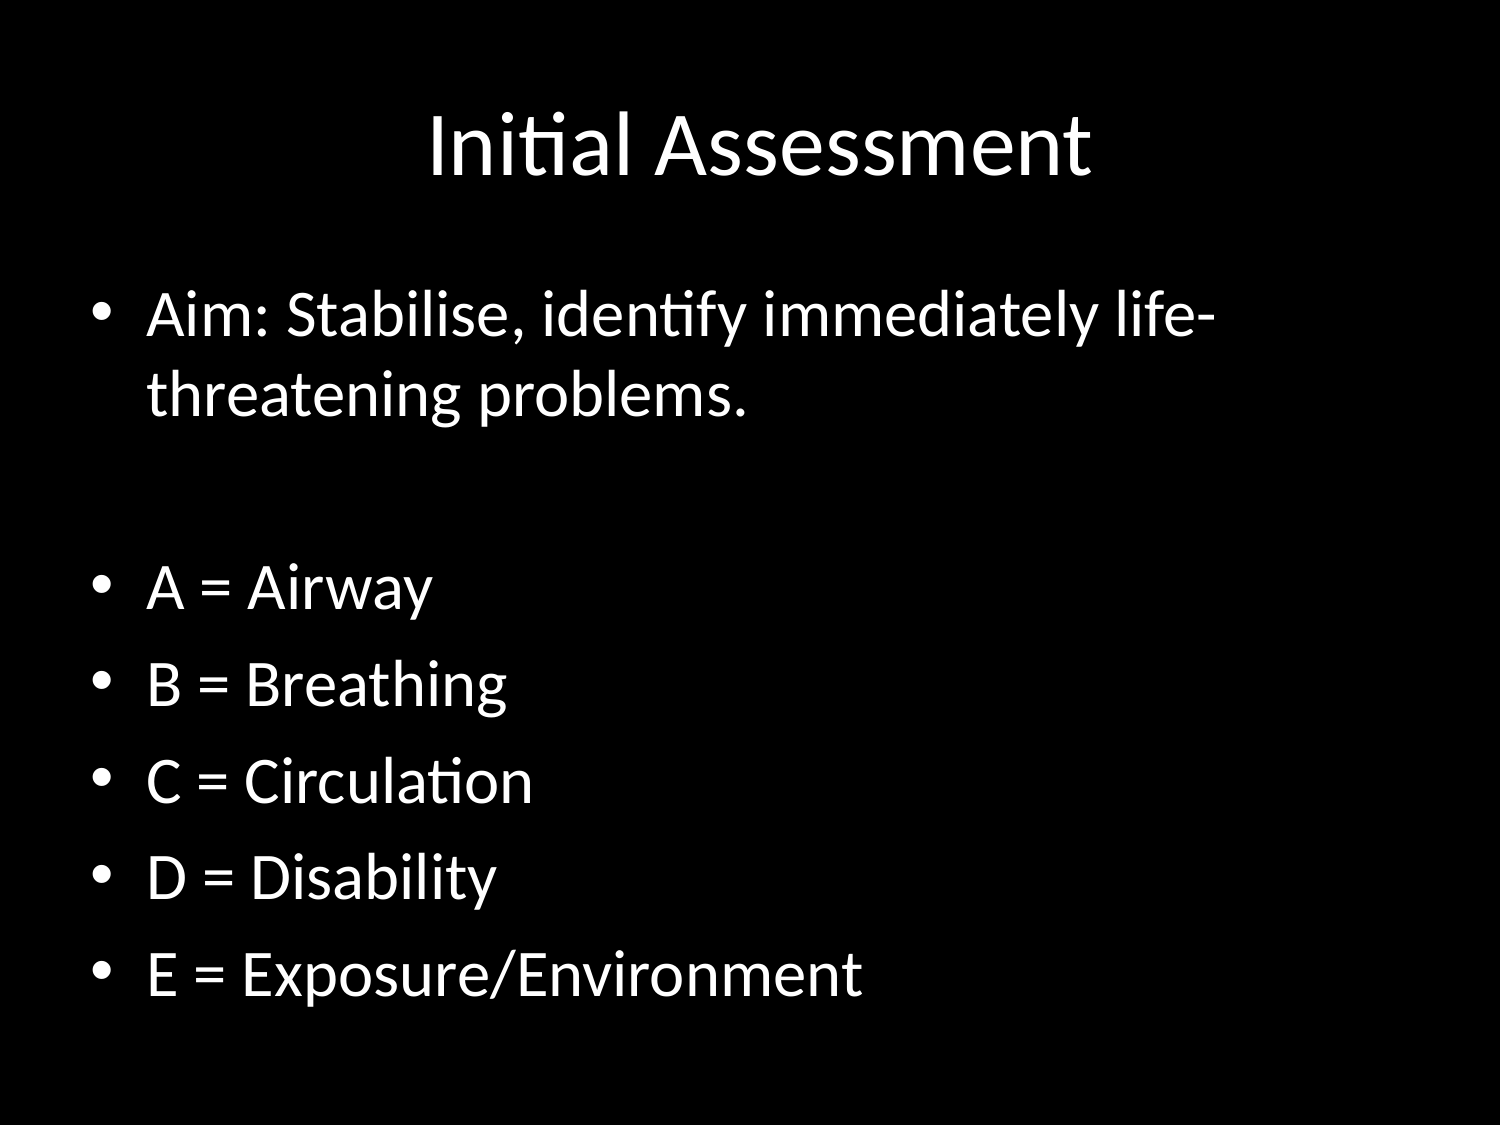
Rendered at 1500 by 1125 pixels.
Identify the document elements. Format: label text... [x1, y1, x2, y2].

list Aim: Stabilise, identify immediately life-threatening problems. A = Airway B = Breathing C = Circulation D = Disability E = Exposure/Environment [75, 262, 1425, 1005]
title Initial Assessment [75, 45, 1425, 233]
